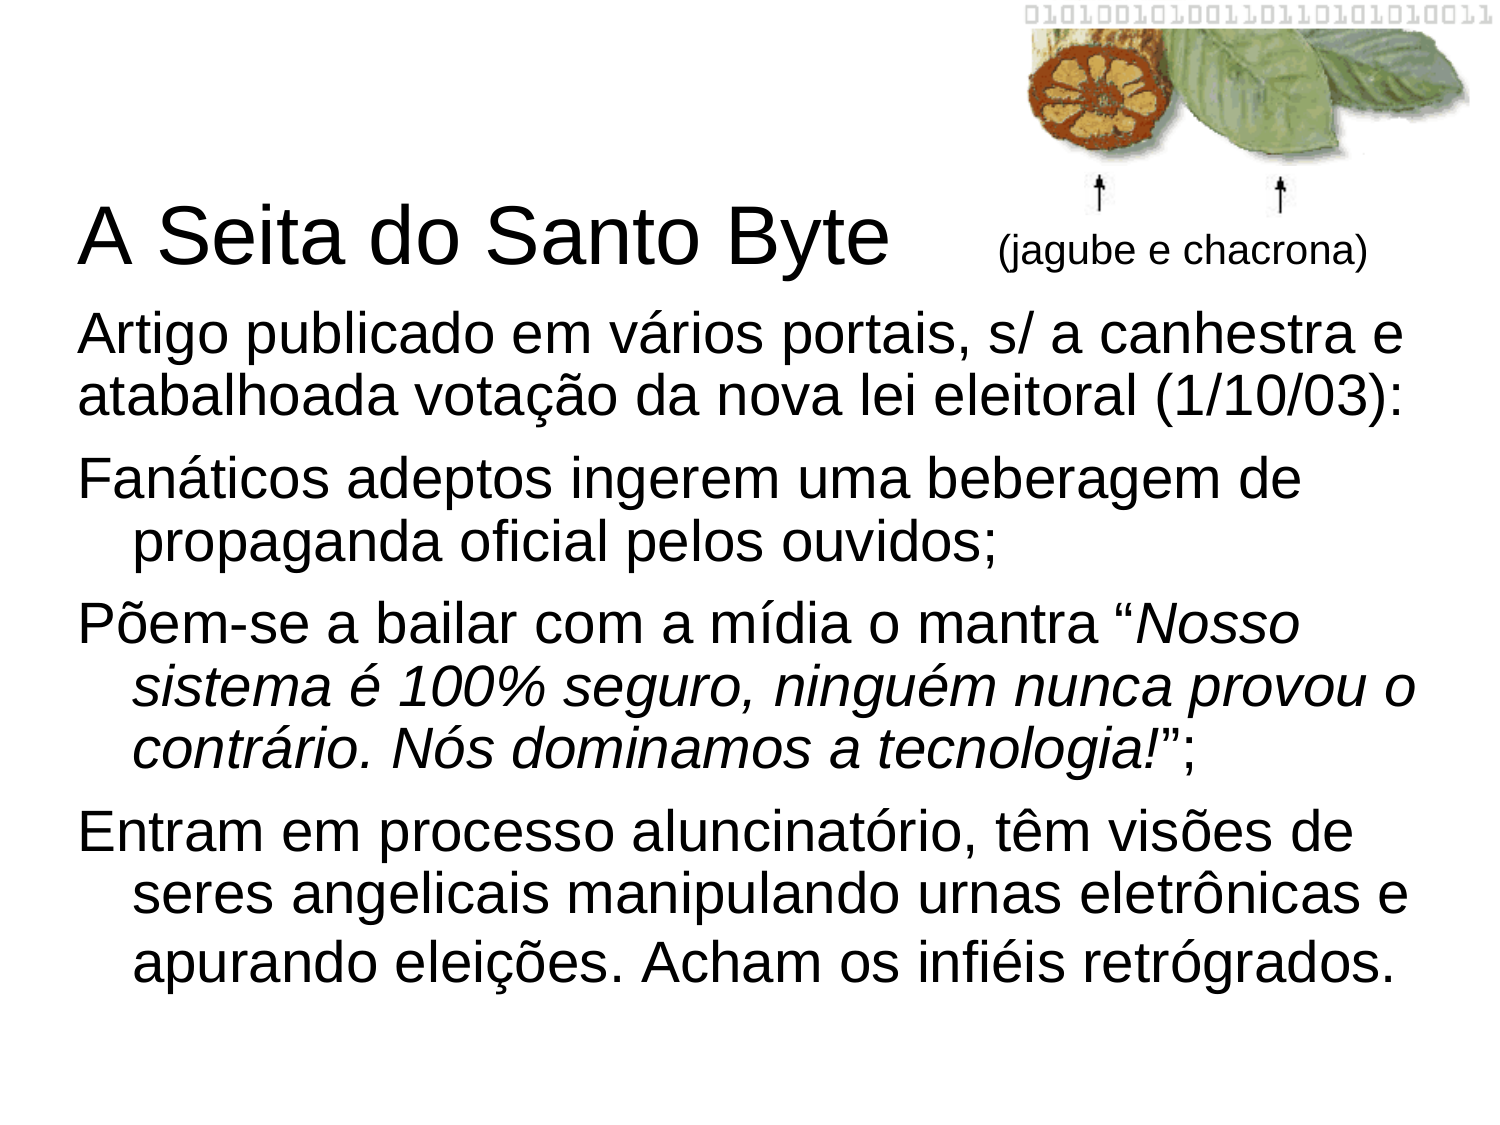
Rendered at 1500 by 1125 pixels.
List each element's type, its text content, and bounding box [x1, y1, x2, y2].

text_box [1084, 171, 1116, 216]
list A Seita do Santo Byte (jagube e chacrona) Artigo publicado em vários portais, s/ a canhestra e atabalhoada votação da nova lei eleitoral (1/10/03): Fanáticos adeptos ingerem uma beberagem de propaganda oficial pelos ouvidos; Põem-se a bailar com a mídia o mantra “Nosso sistema é 100% seguro, ninguém nunca provou o contrário. Nós dominamos a tecnologia!”; Entram em processo aluncinatório, têm visões de seres angelicais manipulando urnas eletrônicas e apurando eleições. Acham os infiéis retrógrados. [62, 173, 1448, 1090]
text_box [1265, 173, 1297, 218]
picture [1021, 0, 1494, 166]
